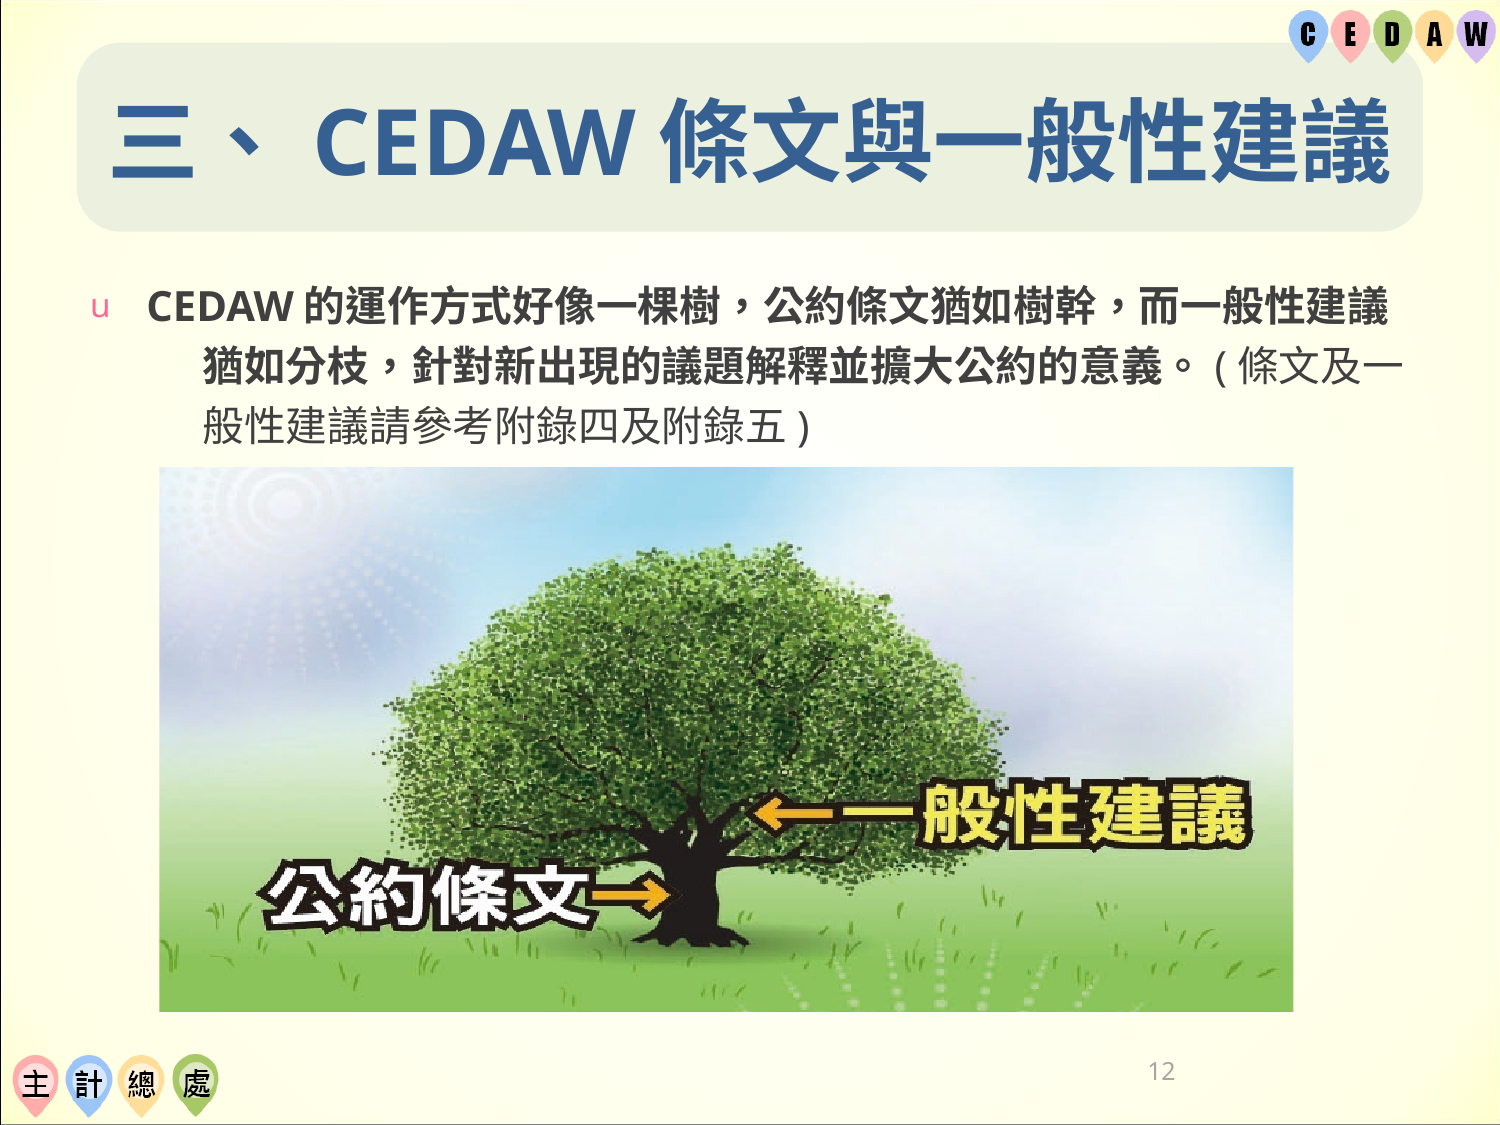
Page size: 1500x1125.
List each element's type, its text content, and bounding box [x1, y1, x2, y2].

text_box [1132, 1042, 1483, 1103]
picture [159, 467, 1294, 1012]
list CEDAW的運作方式好像一棵樹，公約條文猶如樹幹，而一般性建議猶如分枝，針對新出現的議題解釋並擴大公約的意義。(條文及一般性建議請參考附錄四及附錄五) [75, 262, 1426, 1005]
title 三、CEDAW條文與一般性建議 [75, 45, 1426, 233]
